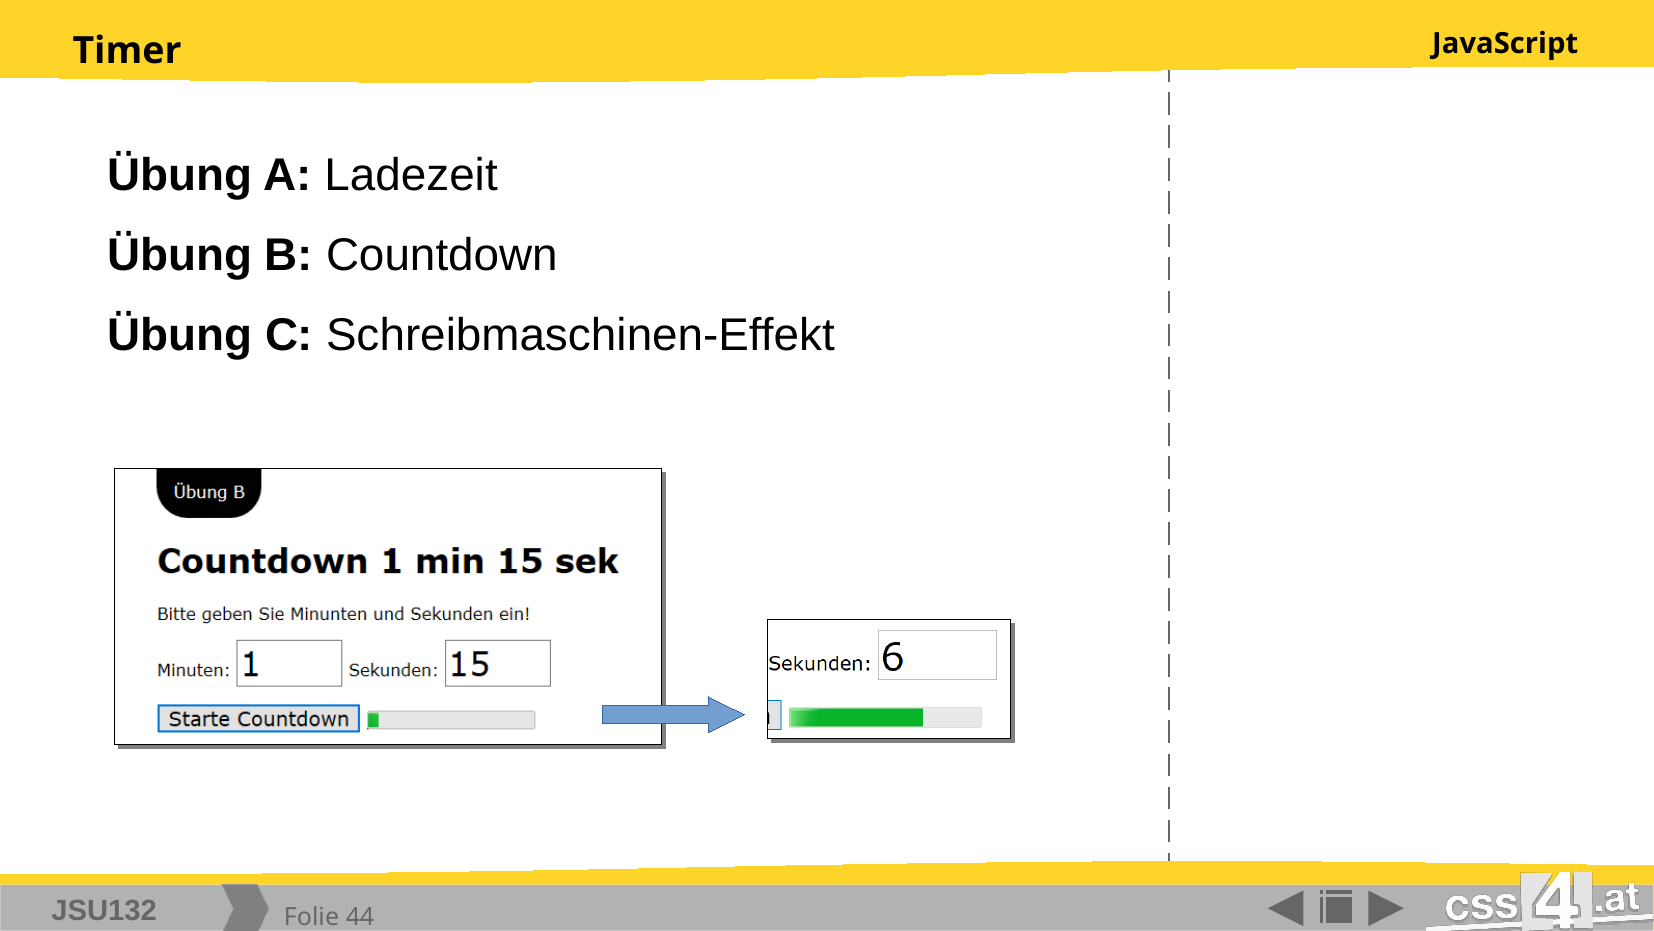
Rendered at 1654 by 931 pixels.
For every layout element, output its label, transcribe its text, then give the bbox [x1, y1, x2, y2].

picture [1426, 872, 1654, 931]
text_box Übung C: Schreibmaschinen-Effekt [92, 301, 863, 368]
text_box [0, 861, 1654, 931]
text_box [602, 696, 745, 733]
text_box Folie <Foliennummer> [269, 891, 542, 931]
text_box Übung B: Countdown [92, 221, 607, 288]
picture [114, 468, 662, 745]
text_box JSU132 [36, 886, 209, 931]
text_box [0, 0, 1654, 83]
text_box Übung A: Ladezeit [92, 142, 618, 209]
text_box JavaScript [1417, 15, 1607, 60]
text_box Timer [57, 16, 416, 69]
picture [767, 619, 1011, 739]
